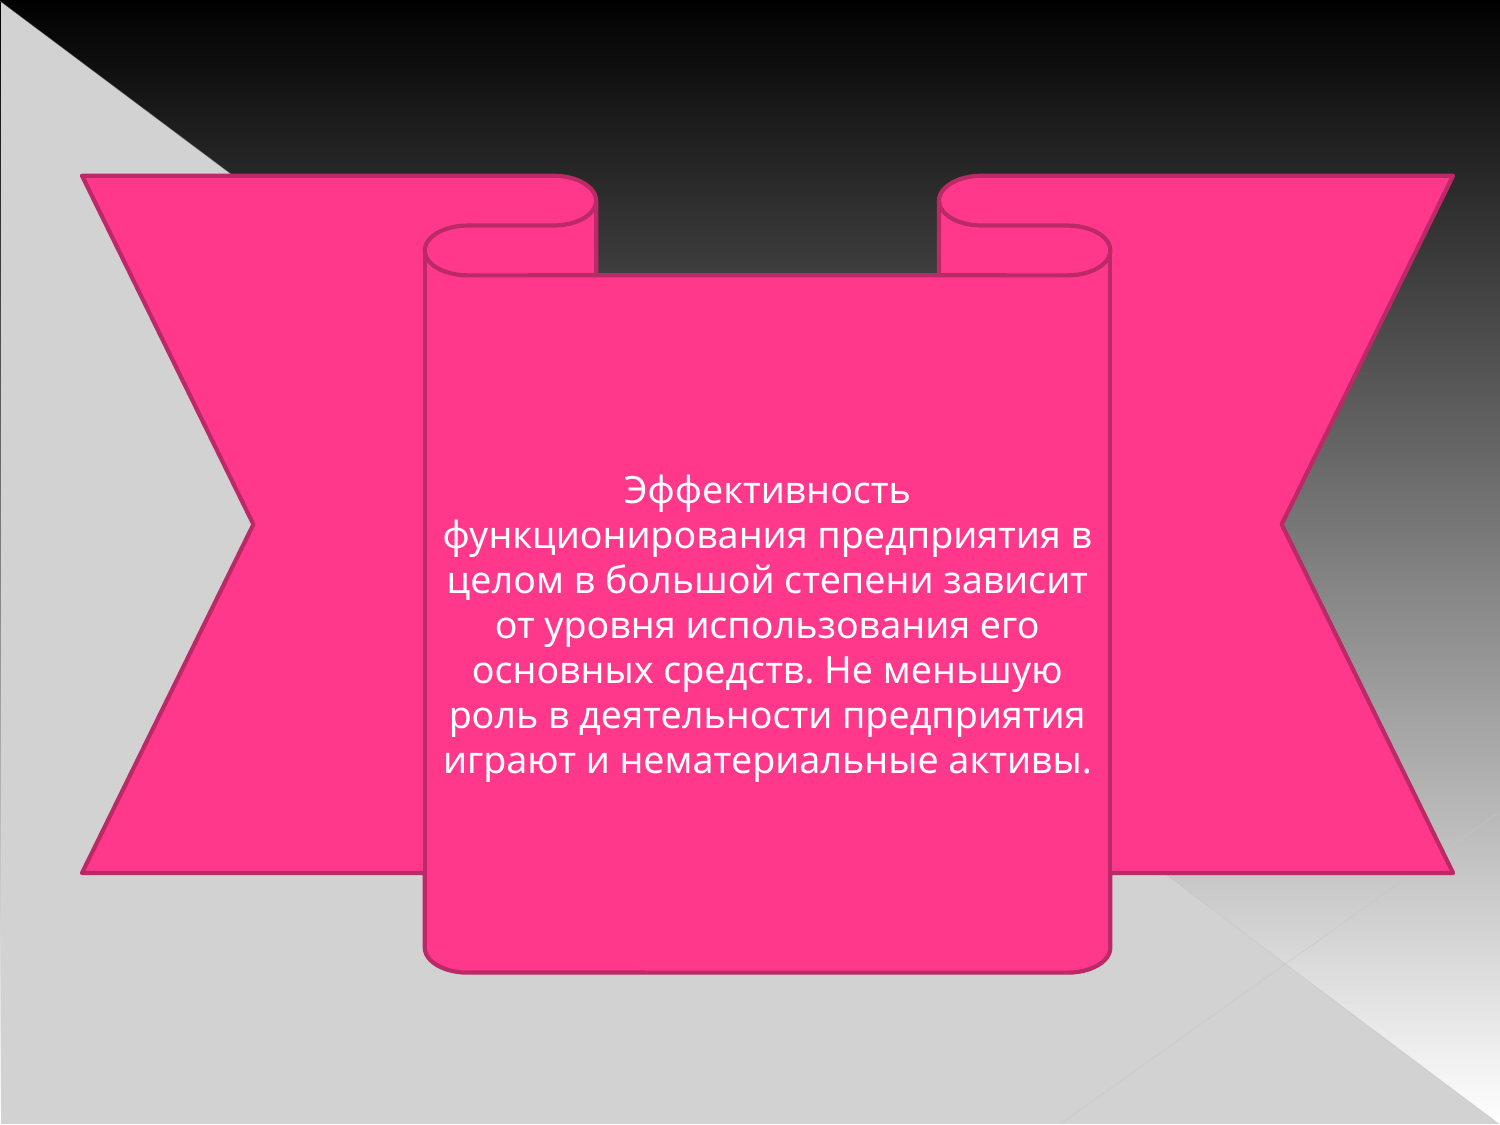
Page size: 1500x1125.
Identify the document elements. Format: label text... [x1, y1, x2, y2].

text_box Эффективность функционирования предприятия в целом в большой степени зависит от уровня использования его основных средств. Не меньшую роль в деятельности предприятия играют и нематериальные активы. [82, 175, 1454, 973]
